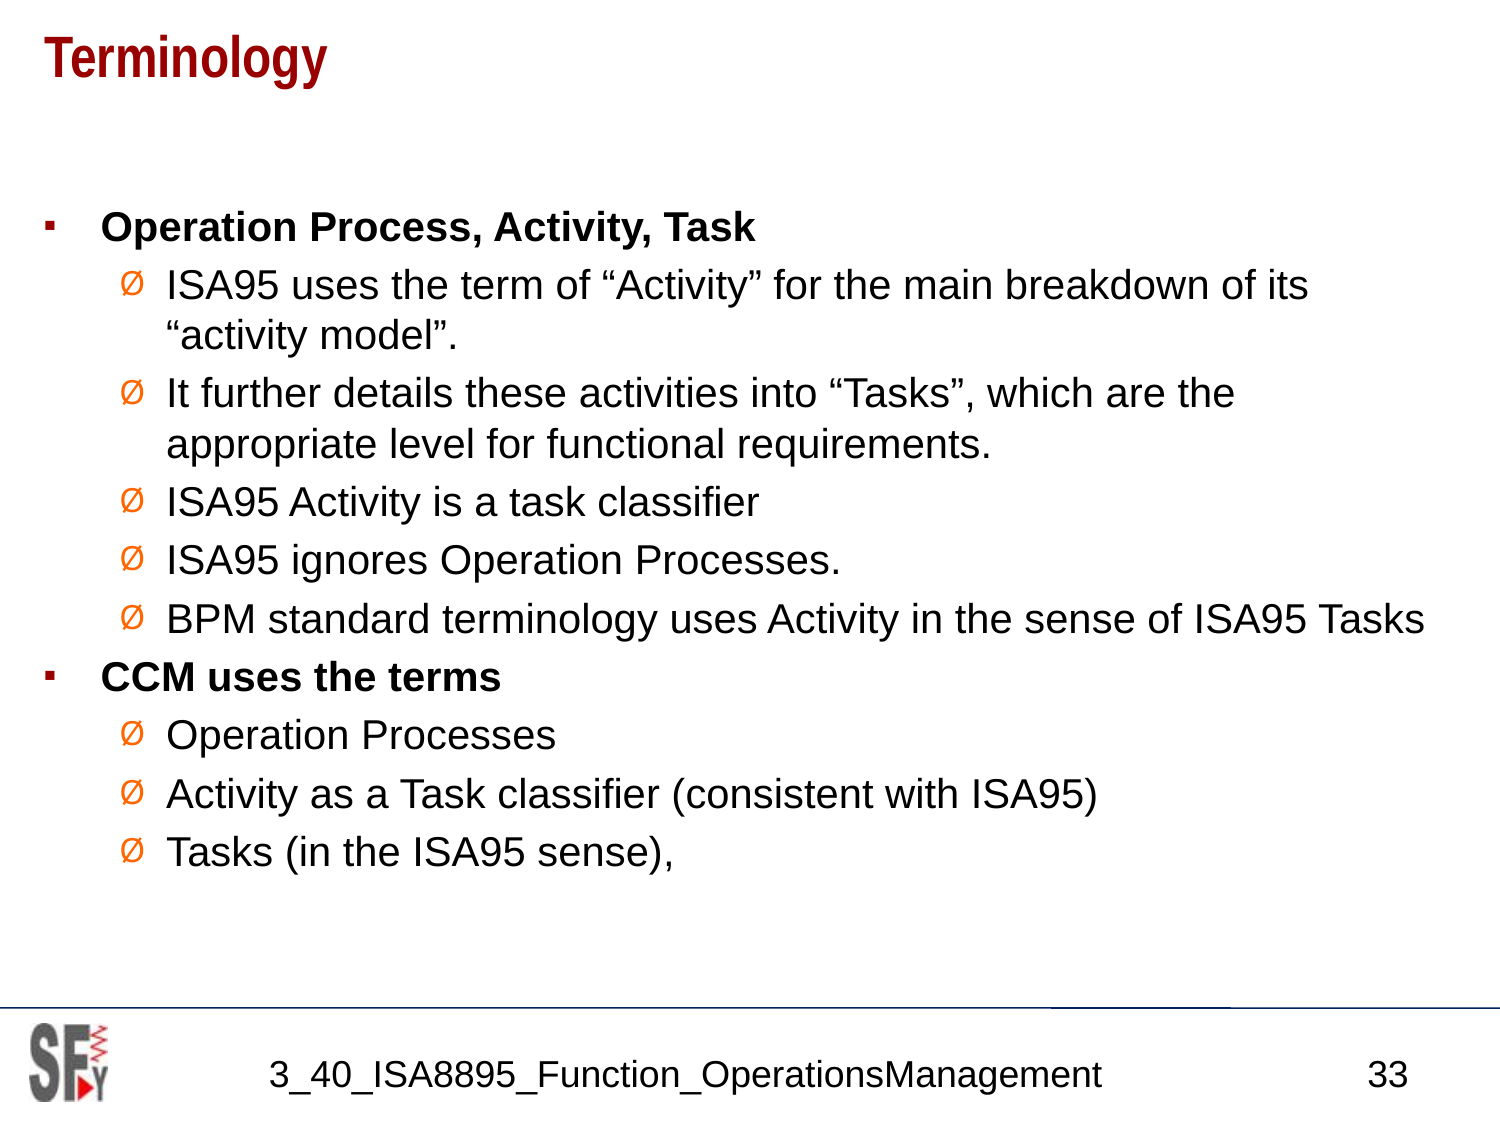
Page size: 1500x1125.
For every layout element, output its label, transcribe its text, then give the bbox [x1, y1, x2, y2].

slide_number <numéro> [1352, 1034, 1490, 1103]
list Operation Process, Activity, Task ISA95 uses the term of “Activity” for the main breakdown of its “activity model”. It further details these activities into “Tasks”, which are the appropriate level for functional requirements. ISA95 Activity is a task classifier ISA95 ignores Operation Processes. BPM standard terminology uses Activity in the sense of ISA95 Tasks CCM uses the terms Operation Processes Activity as a Task classifier (consistent with ISA95) Tasks (in the ISA95 sense), [29, 184, 1471, 988]
picture [29, 1023, 108, 1102]
title Terminology [29, 12, 1471, 138]
footer 3_40_ISA8895_Function_OperationsManagement [253, 1034, 1336, 1103]
